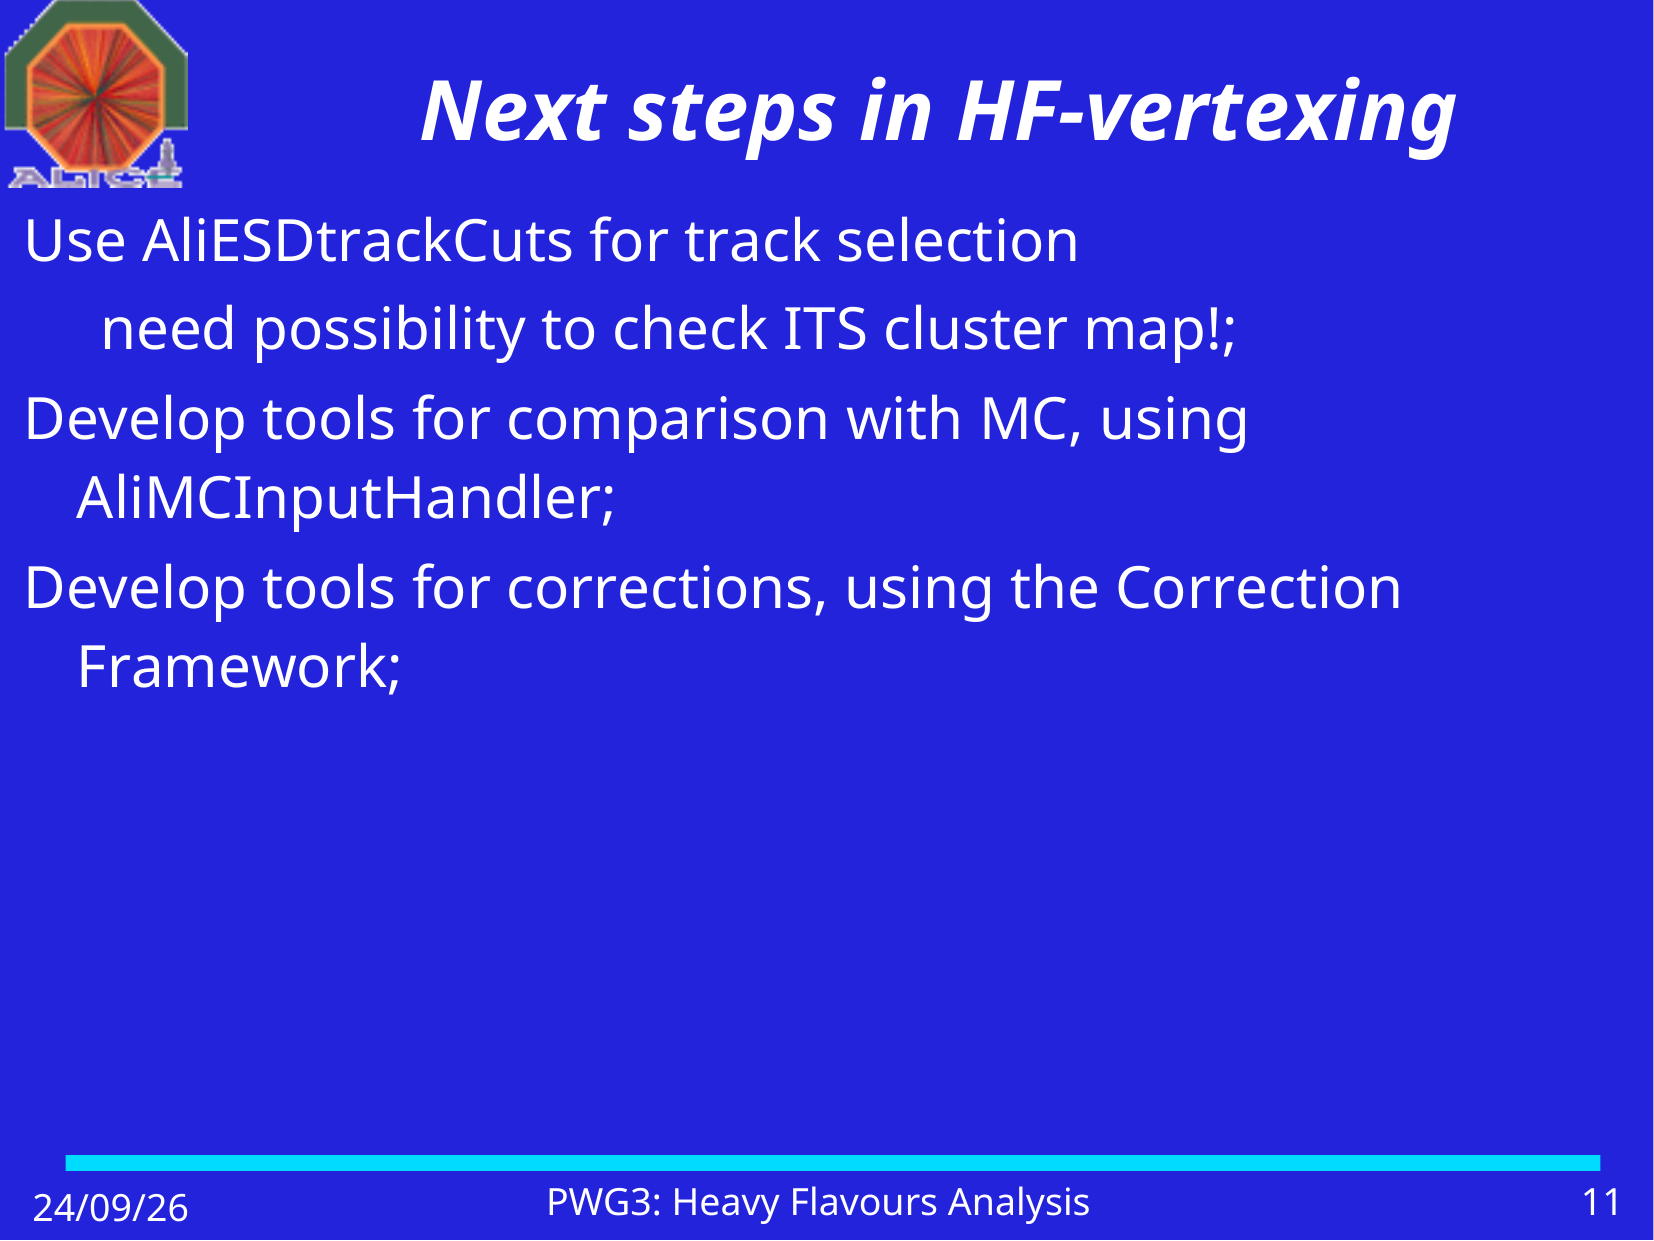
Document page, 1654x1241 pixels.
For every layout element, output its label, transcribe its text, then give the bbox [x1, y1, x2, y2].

title Next steps in HF-vertexing [225, 4, 1654, 213]
picture [4, 0, 188, 188]
list Use AliESDtrackCuts for track selection need possibility to check ITS cluster map!; Develop tools for comparison with MC, using AliMCInputHandler; Develop tools for corrections, using the Correction Framework; [5, 198, 1576, 1032]
